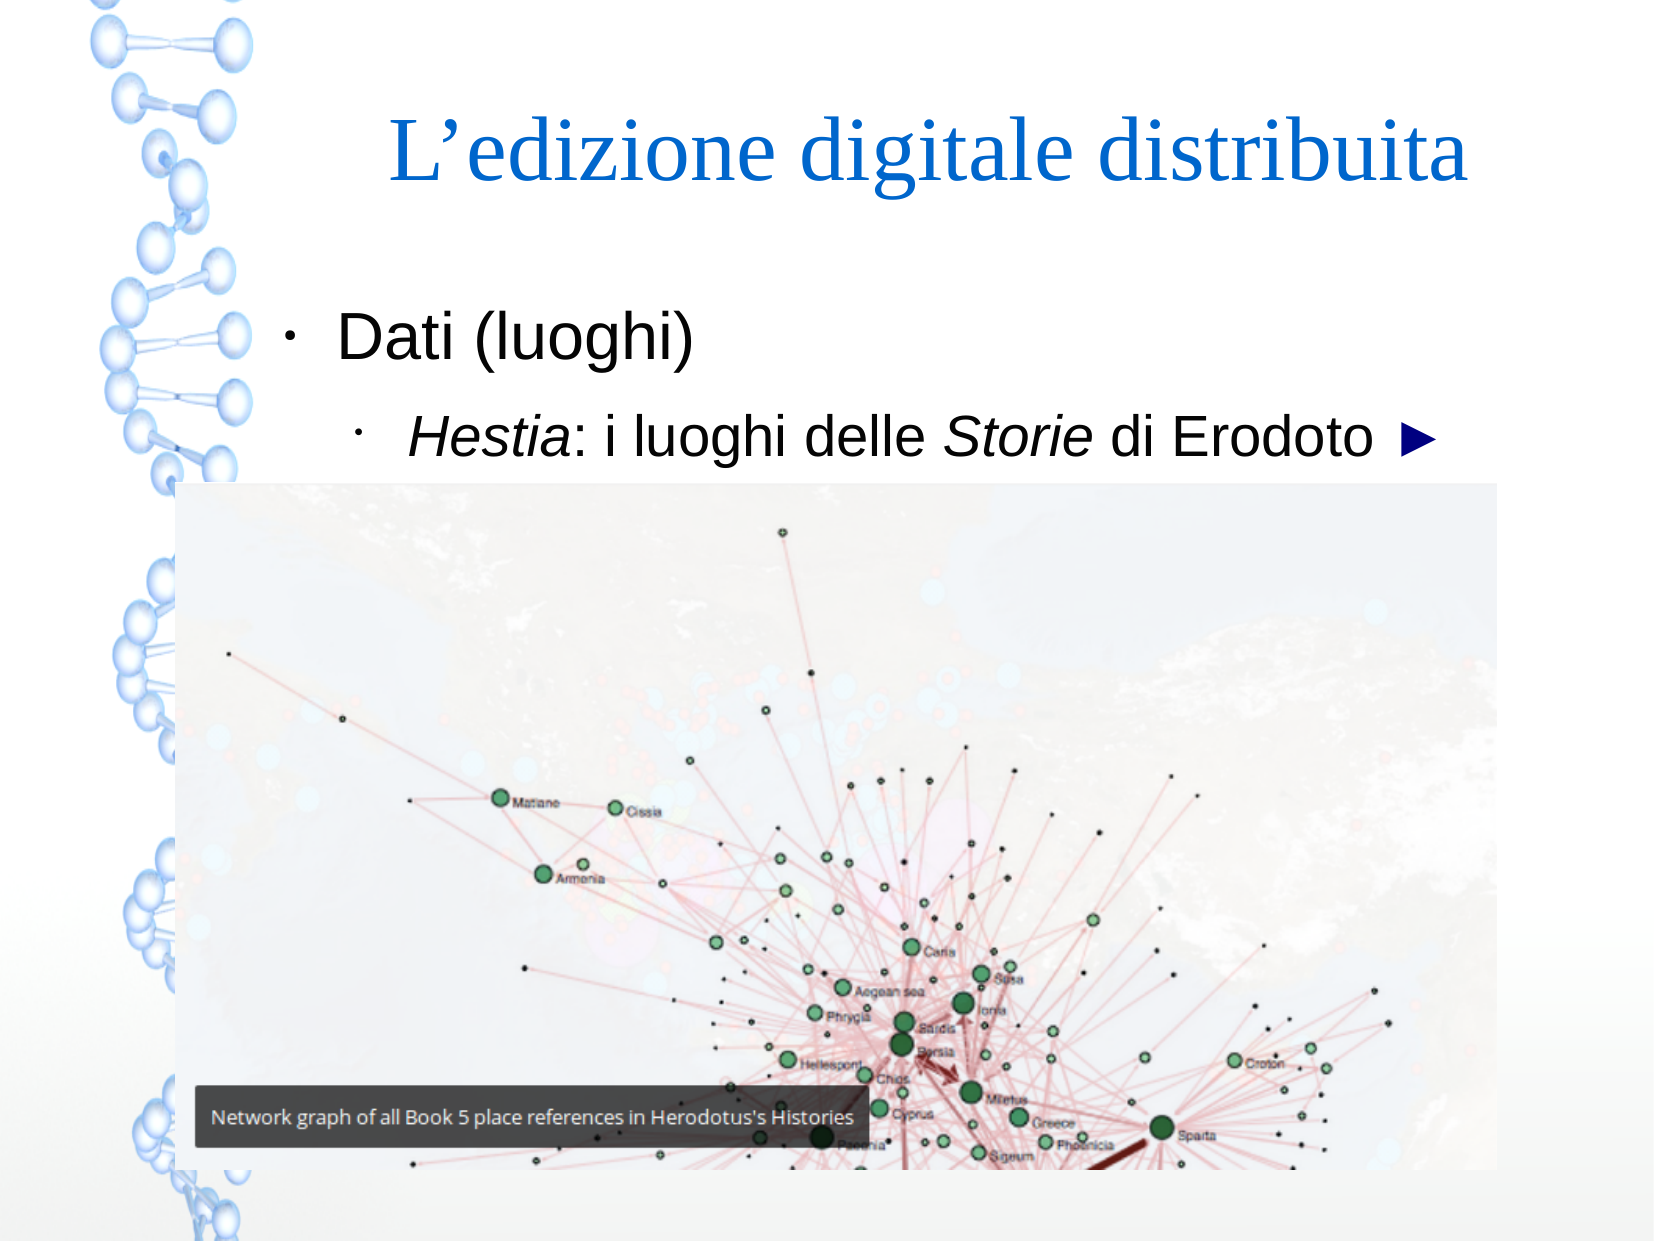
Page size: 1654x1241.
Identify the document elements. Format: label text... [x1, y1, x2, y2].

picture [0, 0, 1654, 1241]
list Dati (luoghi) Hestia: i luoghi delle Storie di Erodoto ► [265, 299, 1512, 1019]
title L’edizione digitale distribuita [265, 47, 1595, 253]
